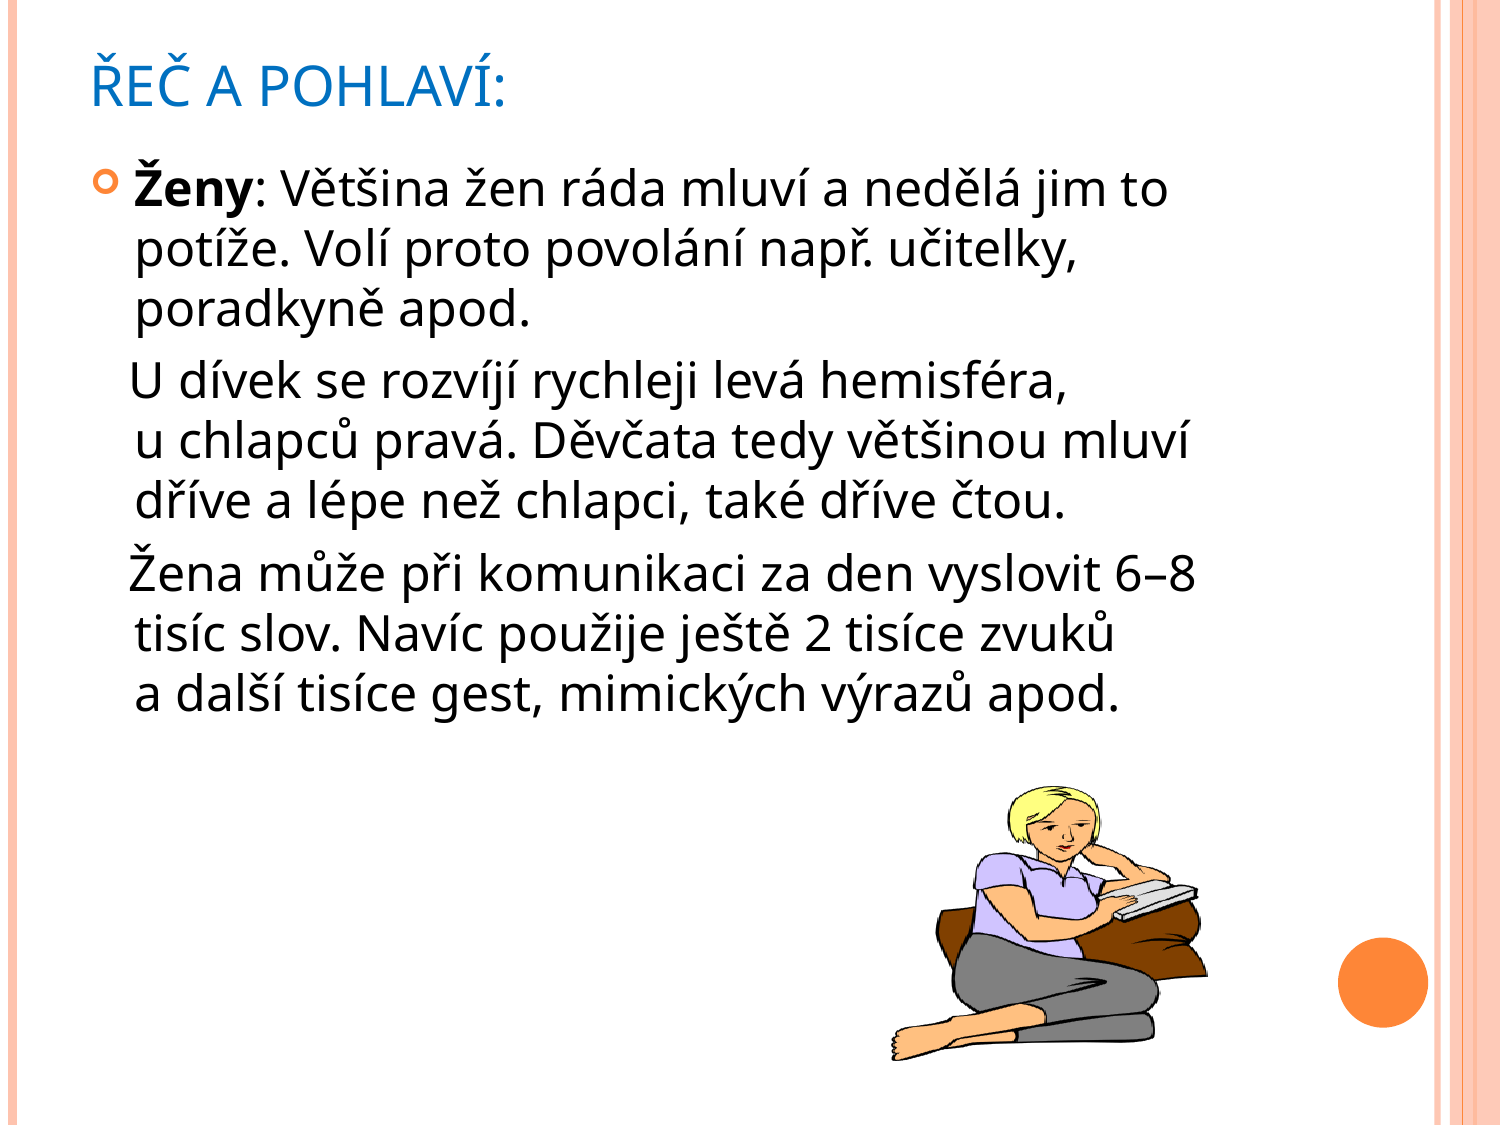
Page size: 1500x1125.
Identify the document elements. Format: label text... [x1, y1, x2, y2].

title ŘEČ A POHLAVÍ: [74, 42, 1300, 126]
list Ženy: Většina žen ráda mluví a nedělá jim to potíže. Volí proto povolání např. učitelky, poradkyně apod. U dívek se rozvíjí rychleji levá hemisféra, u chlapců pravá. Děvčata tedy většinou mluví dříve a lépe než chlapci, také dříve čtou. Žena může při komunikaci za den vyslovit 6–8 tisíc slov. Navíc použije ještě 2 tisíce zvuků a další tisíce gest, mimických výrazů apod. [74, 148, 1300, 775]
picture [891, 786, 1208, 1061]
